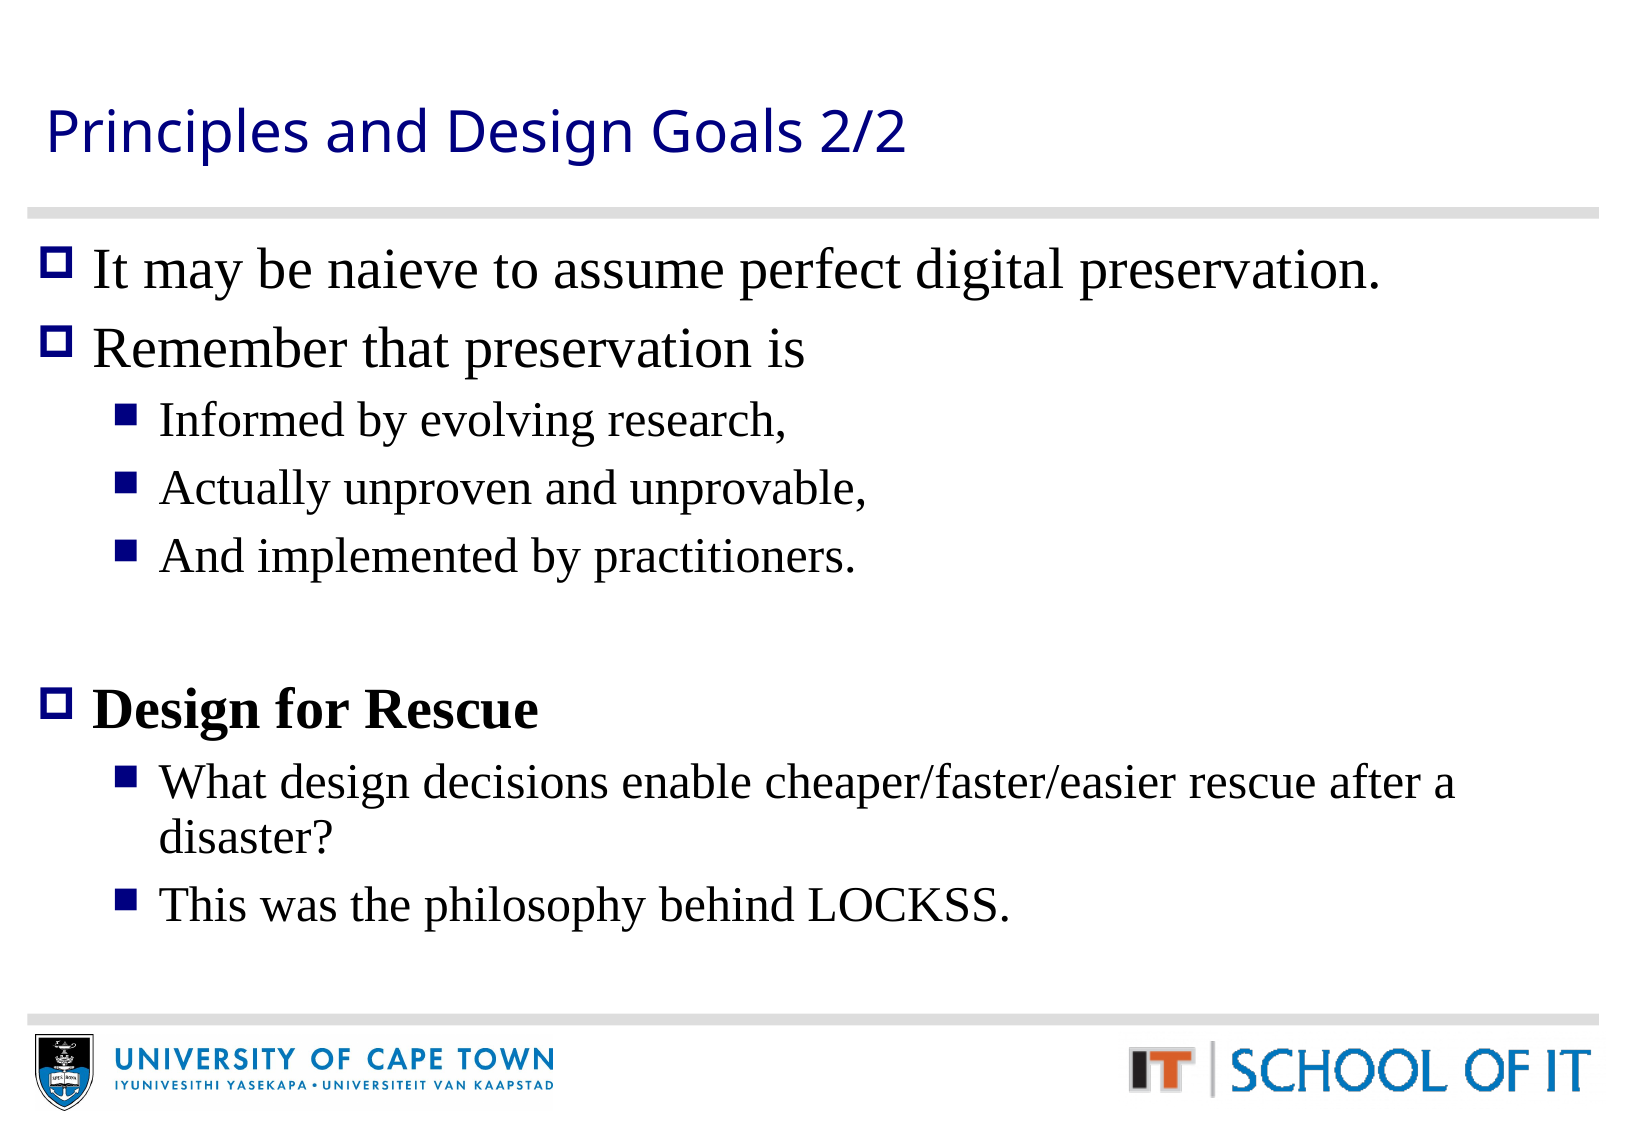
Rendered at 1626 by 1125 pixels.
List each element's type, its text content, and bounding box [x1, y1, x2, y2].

list It may be naieve to assume perfect digital preservation. Remember that preservation is Informed by evolving research, Actually unproven and unprovable, And implemented by practitioners. Design for Rescue What design decisions enable cheaper/faster/easier rescue after a disaster? This was the philosophy behind LOCKSS. [36, 236, 1579, 998]
picture [1118, 1030, 1606, 1109]
picture [35, 1034, 553, 1111]
title Principles and Design Goals 2/2 [45, 66, 1583, 194]
